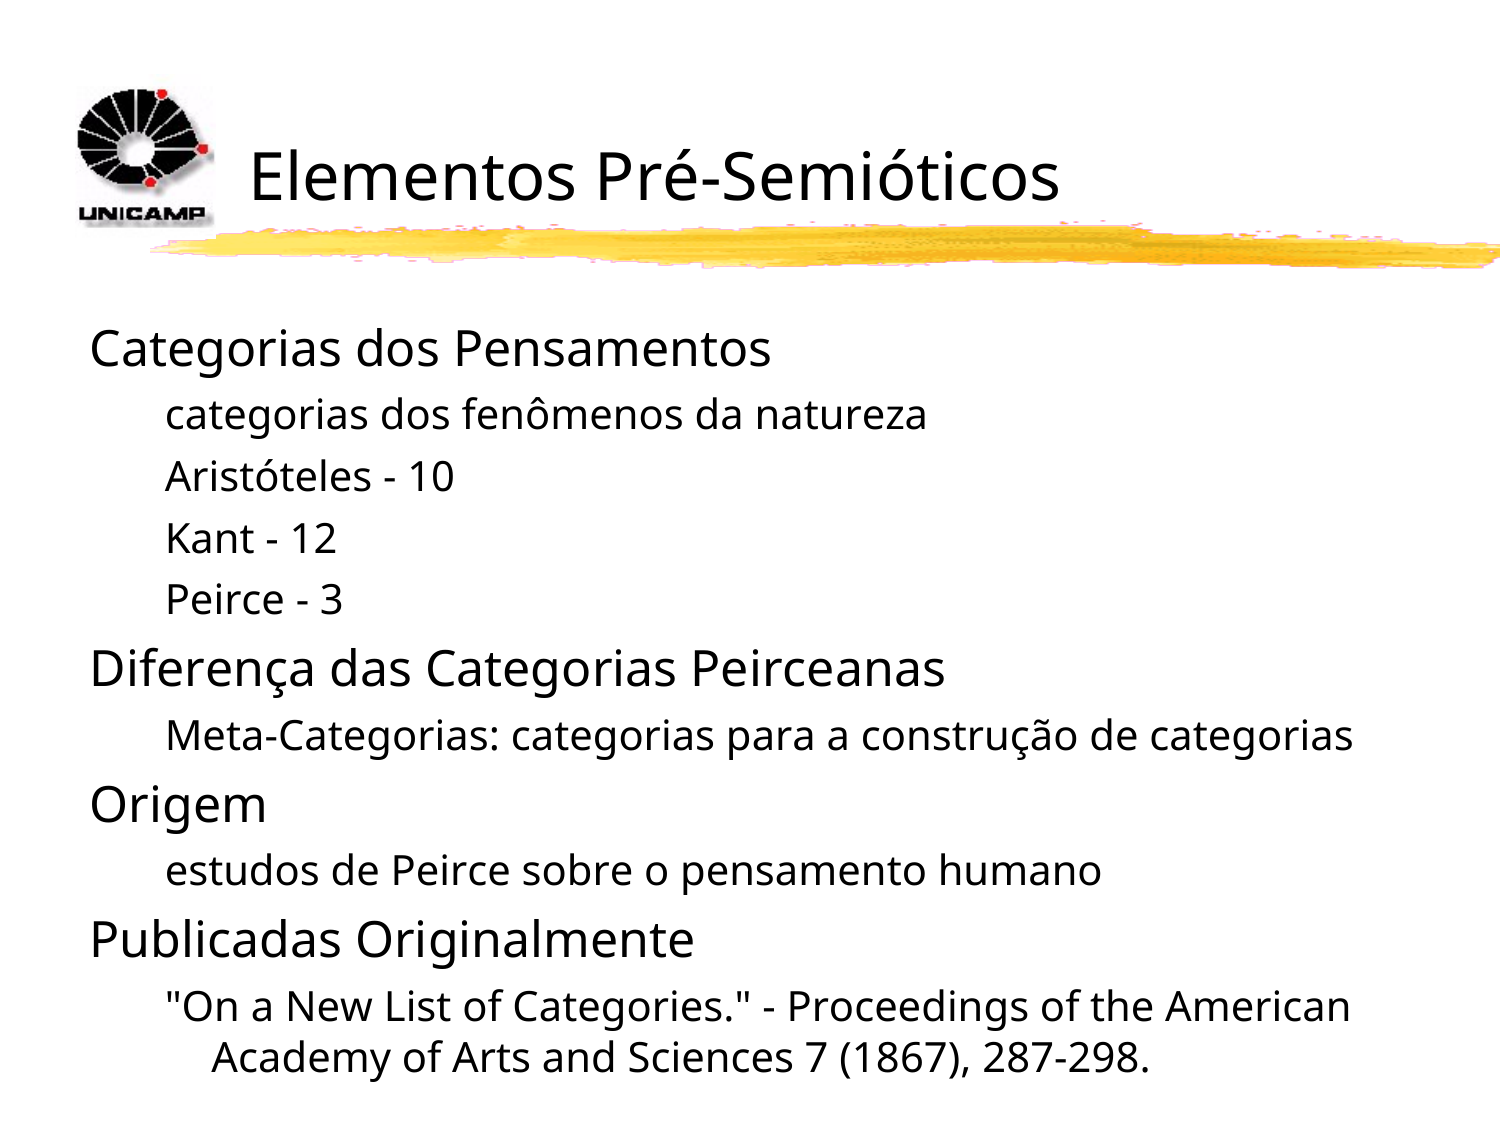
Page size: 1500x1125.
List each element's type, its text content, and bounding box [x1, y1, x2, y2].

list Categorias dos Pensamentos categorias dos fenômenos da natureza Aristóteles - 10 Kant - 12 Peirce - 3 Diferença das Categorias Peirceanas Meta-Categorias: categorias para a construção de categorias Origem estudos de Peirce sobre o pensamento humano Publicadas Originalmente "On a New List of Categories." - Proceedings of the American Academy of Arts and Sciences 7 (1867), 287-298. [74, 309, 1417, 1011]
picture [75, 74, 1500, 279]
title Elementos Pré-Semióticos [233, 37, 1434, 225]
